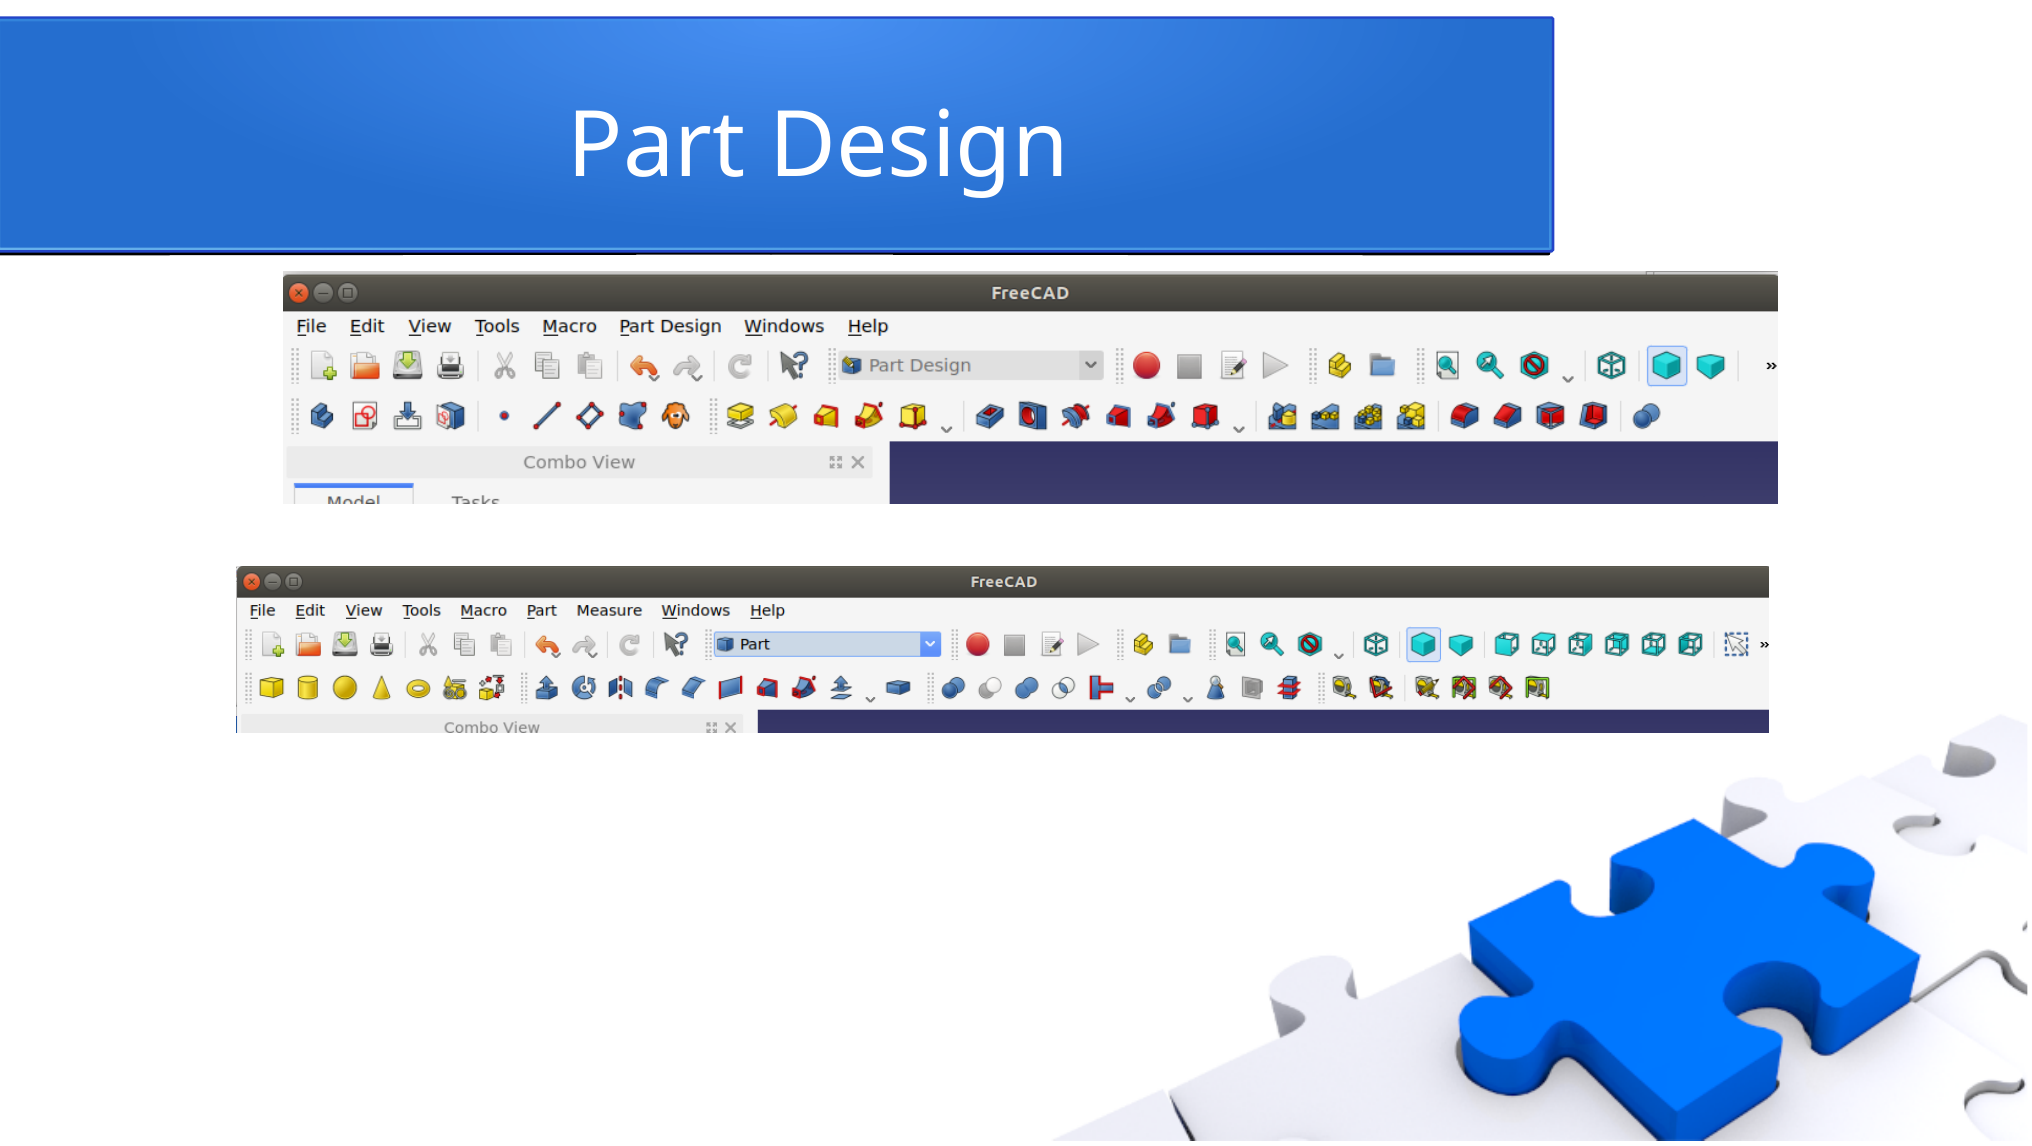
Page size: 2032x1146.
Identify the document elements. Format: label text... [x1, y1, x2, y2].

picture [283, 271, 1778, 504]
title Part Design [101, 45, 1536, 237]
picture [236, 566, 2028, 1141]
